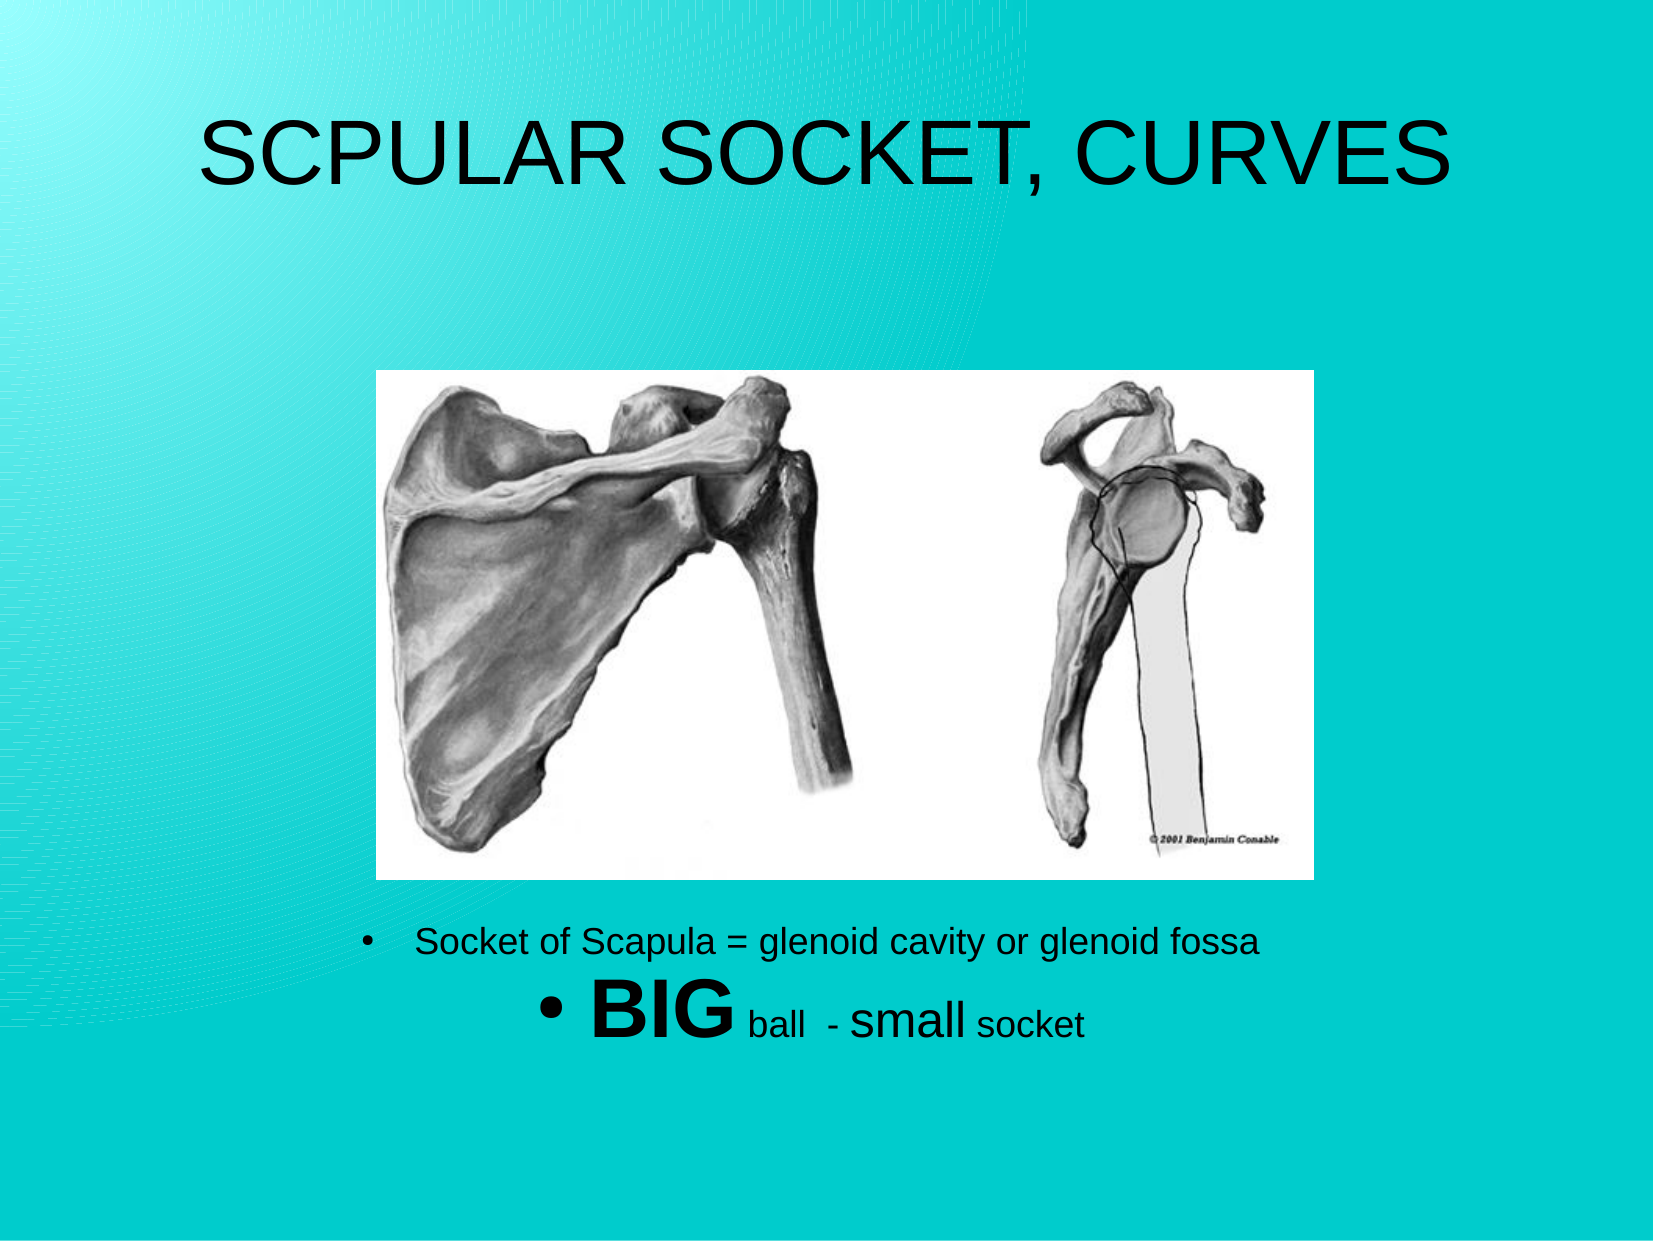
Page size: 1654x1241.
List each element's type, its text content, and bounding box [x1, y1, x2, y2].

text_box Socket of Scapula = glenoid cavity or glenoid fossa BIG ball - small socket [0, 913, 1604, 1126]
picture [376, 370, 1314, 880]
title SCPULAR SOCKET, CURVES [82, 49, 1571, 257]
